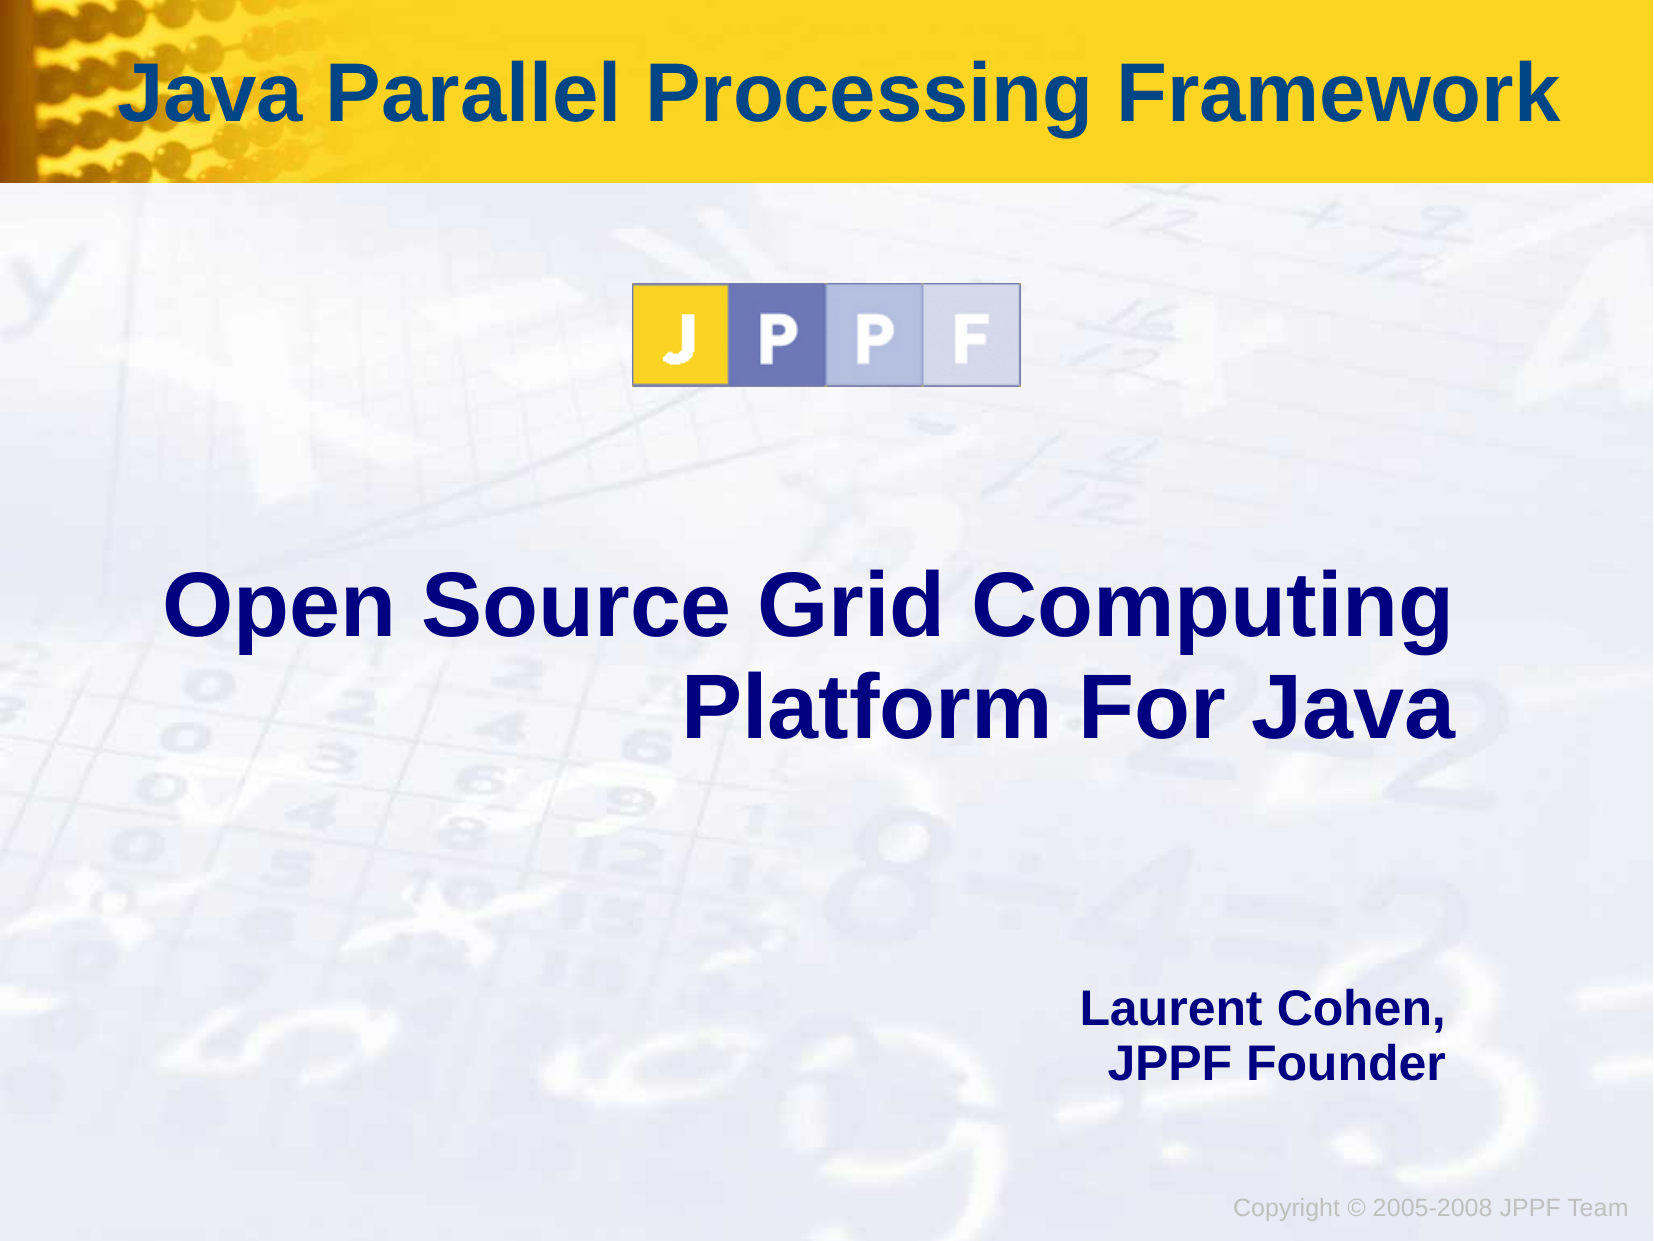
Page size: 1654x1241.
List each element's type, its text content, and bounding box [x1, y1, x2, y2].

text_box Open Source Grid Computing Platform For Java [106, 545, 1471, 766]
picture [0, 0, 1654, 1241]
title Java Parallel Processing Framework [98, 8, 1562, 177]
text_box Laurent Cohen, JPPF Founder [1064, 972, 1461, 1102]
